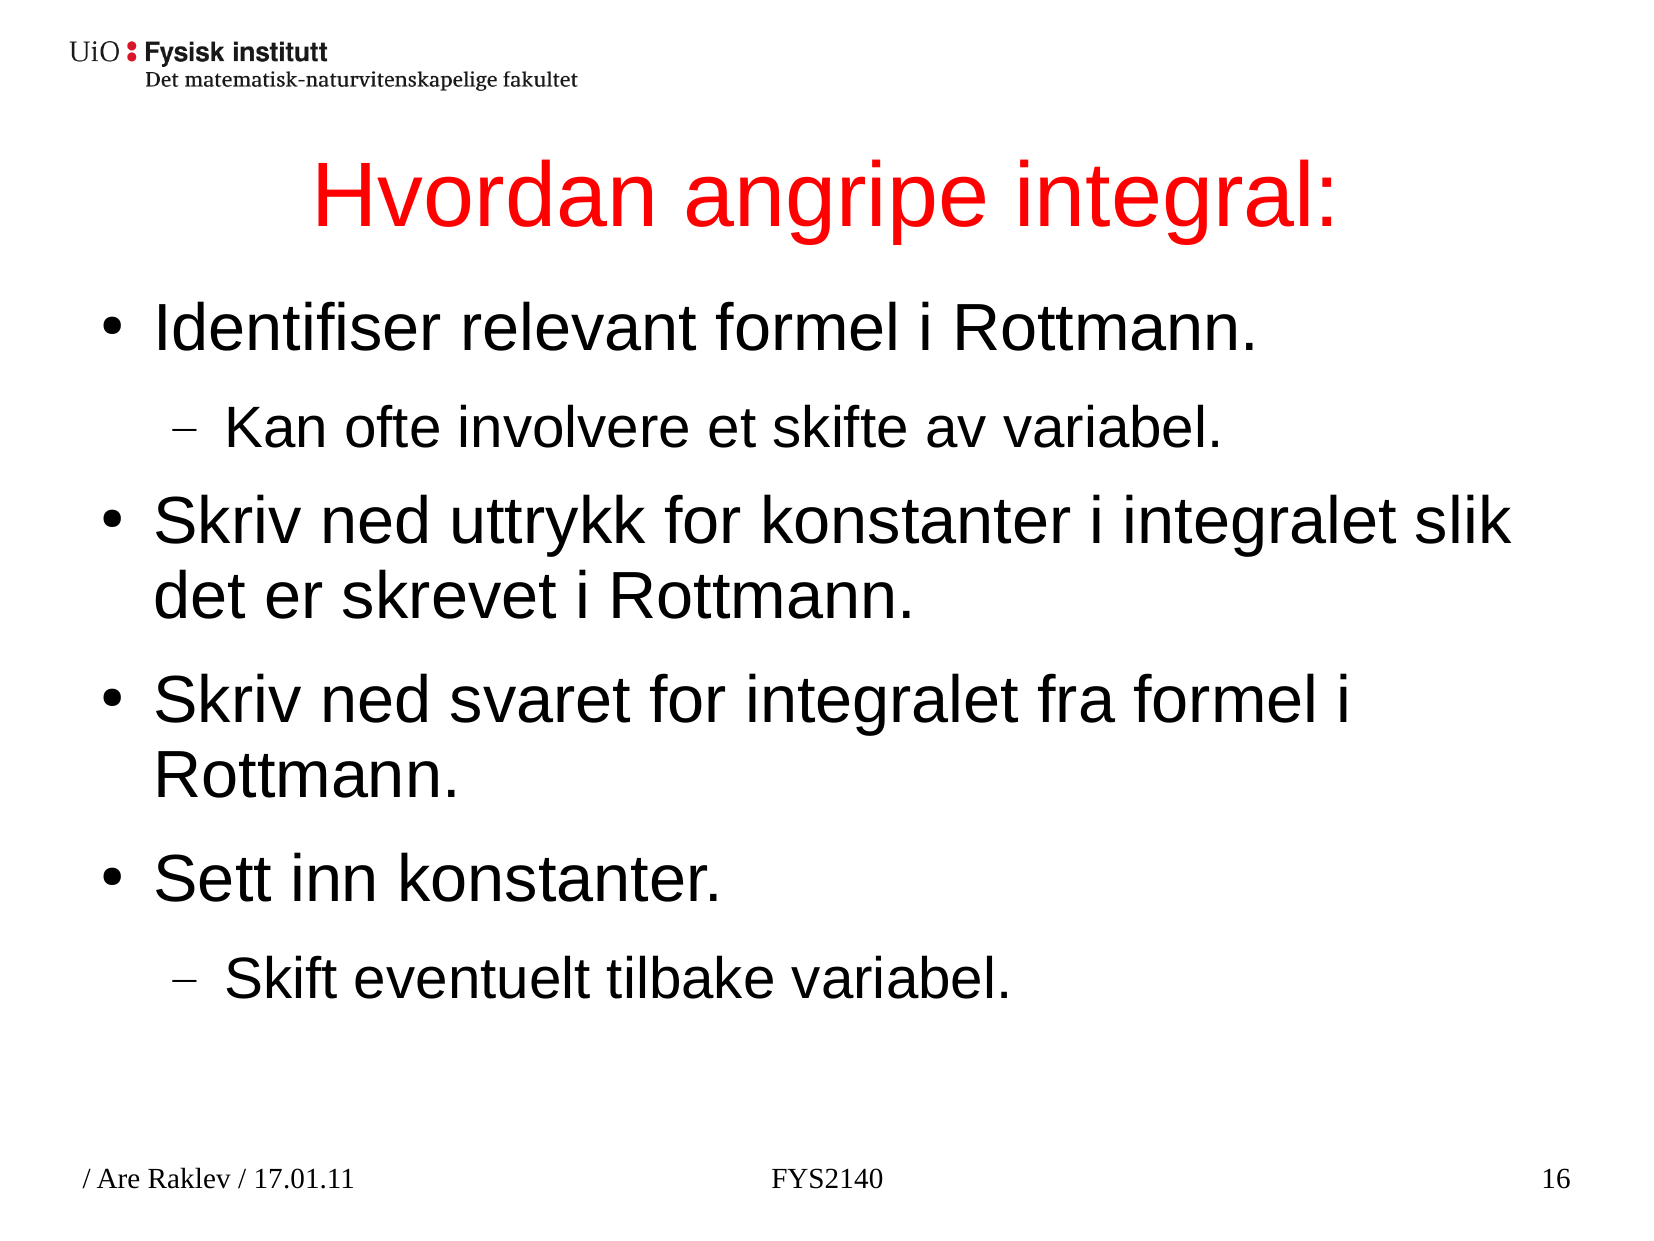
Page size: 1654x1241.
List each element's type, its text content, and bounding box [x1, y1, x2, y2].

list Identifiser relevant formel i Rottmann. Kan ofte involvere et skifte av variabel. Skriv ned uttrykk for konstanter i integralet slik det er skrevet i Rottmann. Skriv ned svaret for integralet fra formel i Rottmann. Sett inn konstanter. Skift eventuelt tilbake variabel. [82, 290, 1571, 1094]
title Hvordan angripe integral: [82, 90, 1571, 290]
picture [68, 37, 581, 93]
